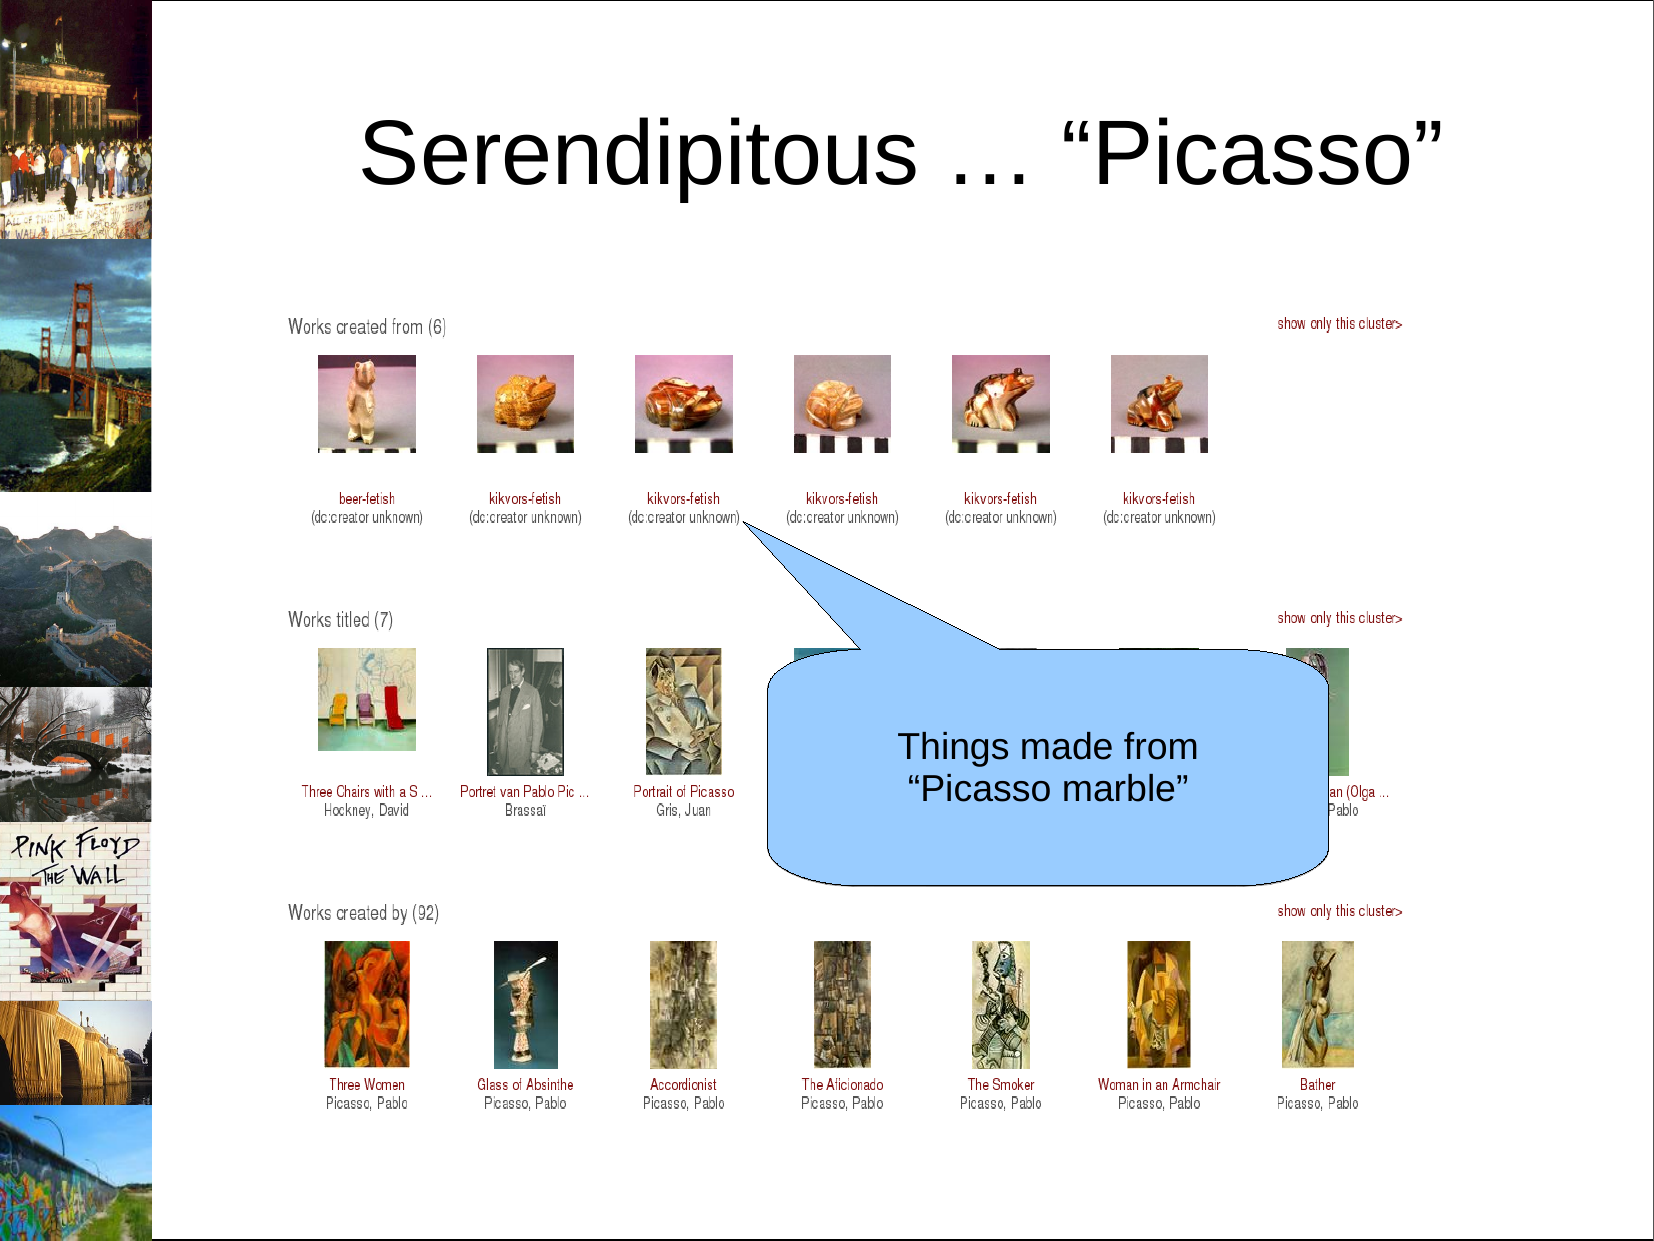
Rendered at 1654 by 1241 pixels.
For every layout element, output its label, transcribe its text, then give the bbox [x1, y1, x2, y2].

text_box Things made from “Picasso marble” [743, 521, 1329, 886]
picture [280, 295, 1418, 1146]
picture [0, 0, 152, 1241]
title Serendipitous … “Picasso” [234, 30, 1571, 276]
